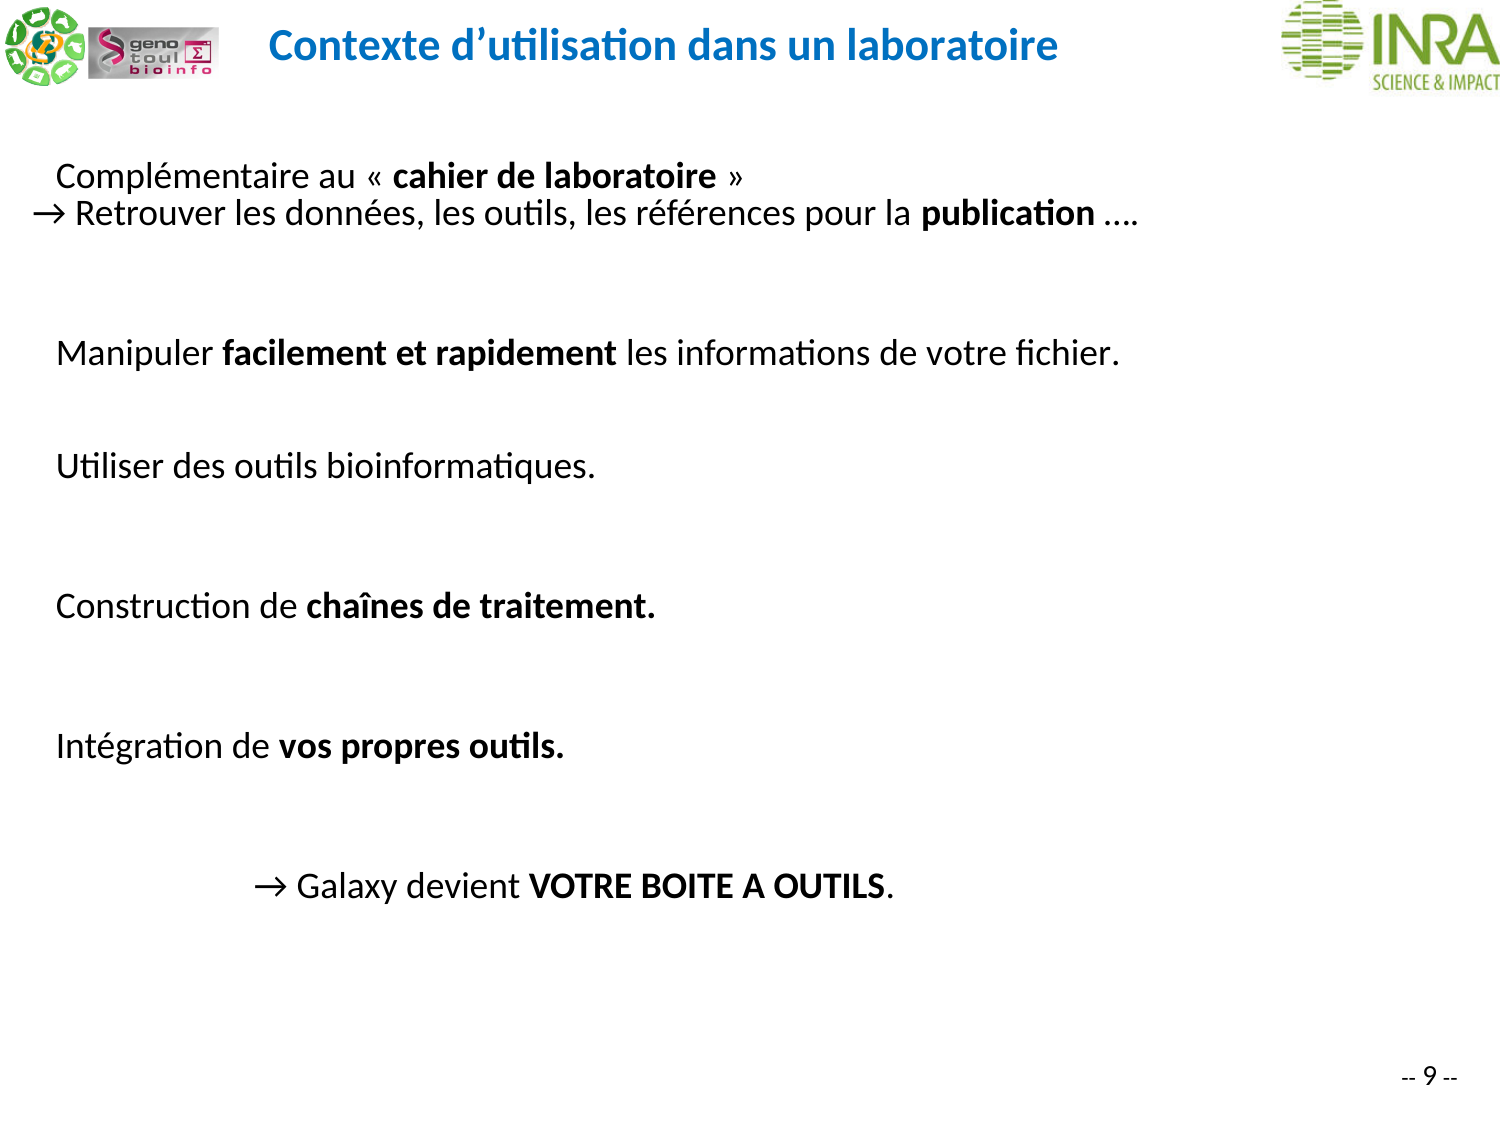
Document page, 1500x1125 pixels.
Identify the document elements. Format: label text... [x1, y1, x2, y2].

picture [1281, 0, 1500, 110]
picture [5, 7, 85, 86]
text_box Contexte d’utilisation dans un laboratoire [253, 19, 1270, 90]
text_box Complémentaire au « cahier de laboratoire » → Retrouver les données, les outils, les références pour la publication …. Manipuler facilement et rapidement les informations de votre fichier. Utiliser des outils bioinformatiques. Construction de chaînes de traitement. Intégration de vos propres outils. → Galaxy devient VOTRE BOITE A OUTILS. [18, 152, 1500, 915]
picture [88, 27, 219, 79]
